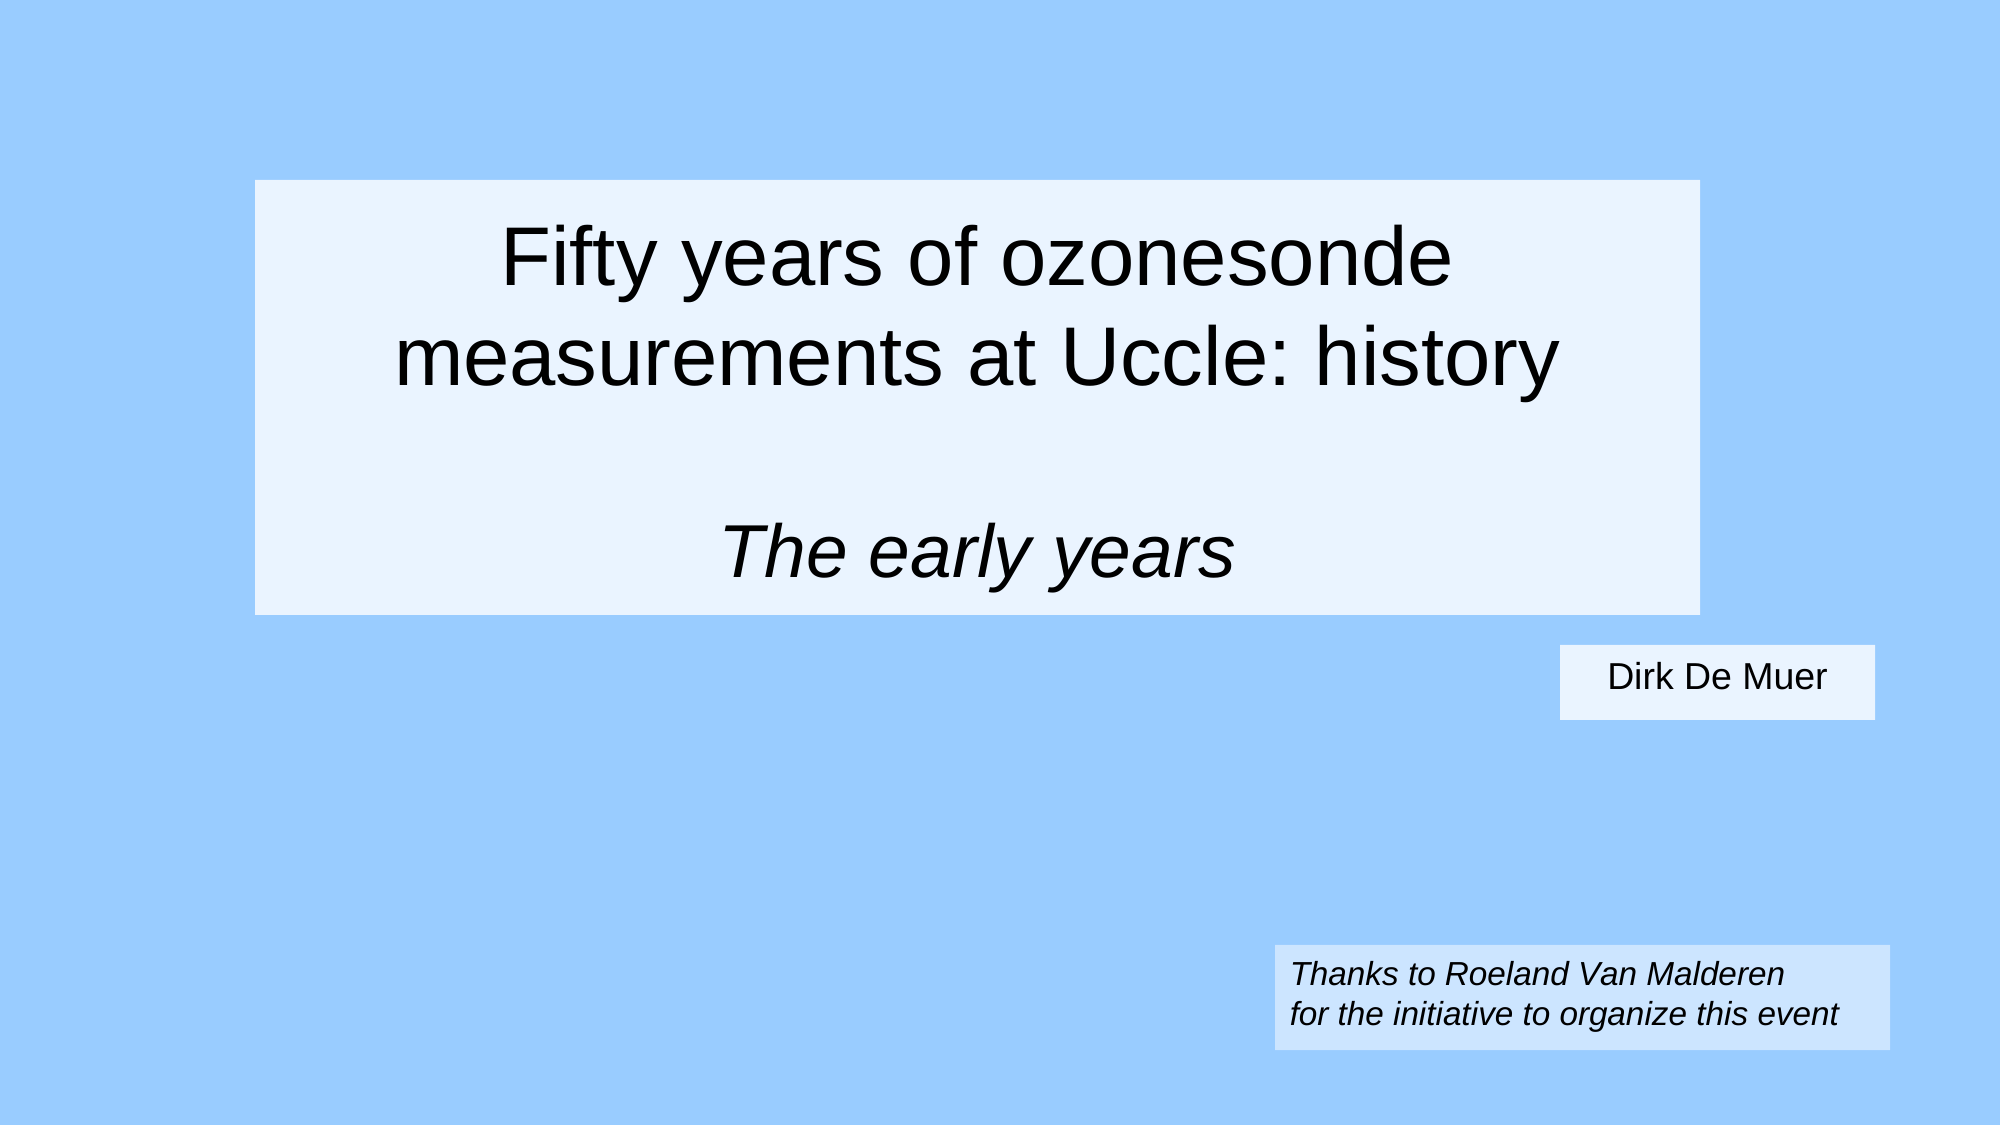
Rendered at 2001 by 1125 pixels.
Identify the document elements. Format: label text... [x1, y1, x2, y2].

text_box Dirk De Muer [1560, 645, 1876, 721]
text_box Thanks to Roeland Van Malderen for the initiative to organize this event [1275, 945, 1891, 1051]
title Fifty years of ozonesonde measurements at Uccle: history The early years [255, 179, 1701, 616]
